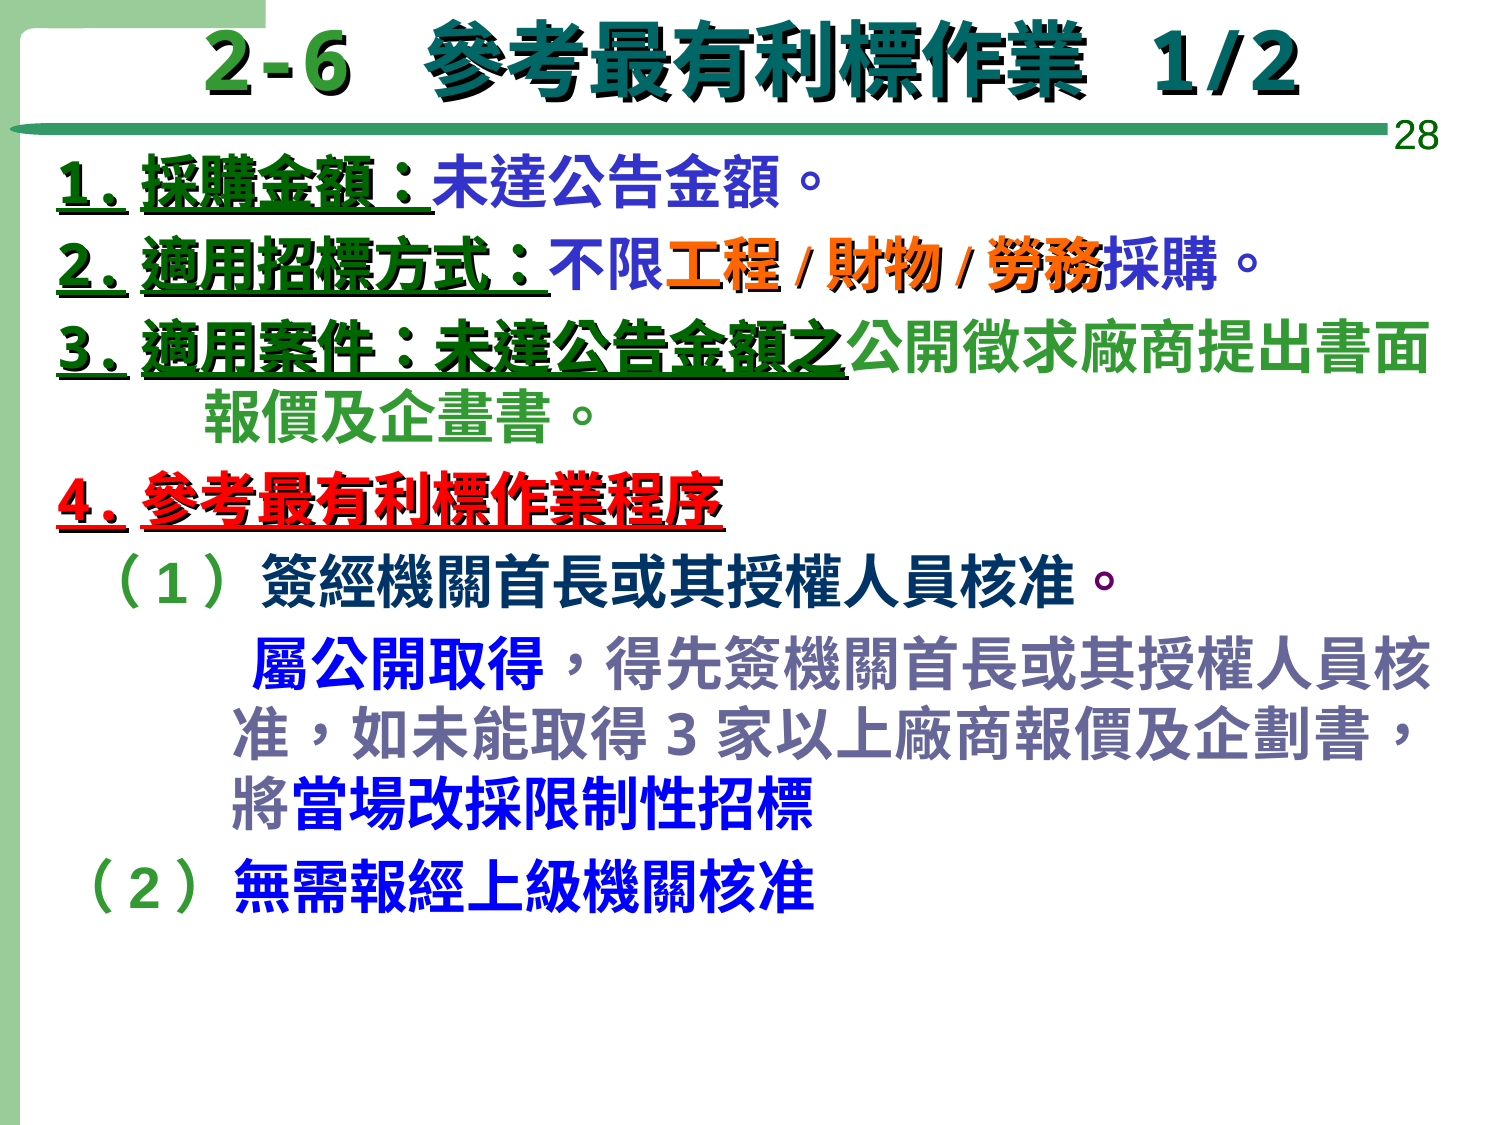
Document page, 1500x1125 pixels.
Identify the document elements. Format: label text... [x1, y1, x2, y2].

title 2-6 參考最有利標作業 1/2 [0, 0, 1500, 126]
text_box 1.採購金額：未達公告金額。 2.適用招標方式：不限工程/財物/勞務採購。 3.適用案件：未達公告金額之公開徵求廠商提出書面報價及企畫書。 4.參考最有利標作業程序 （1）簽經機關首長或其授權人員核准。 屬公開取得，得先簽機關首長或其授權人員核准，如未能取得3家以上廠商報價及企劃書，將當場改採限制性招標 （2）無需報經上級機關核准 [41, 137, 1447, 1035]
text_box [1378, 90, 1491, 166]
